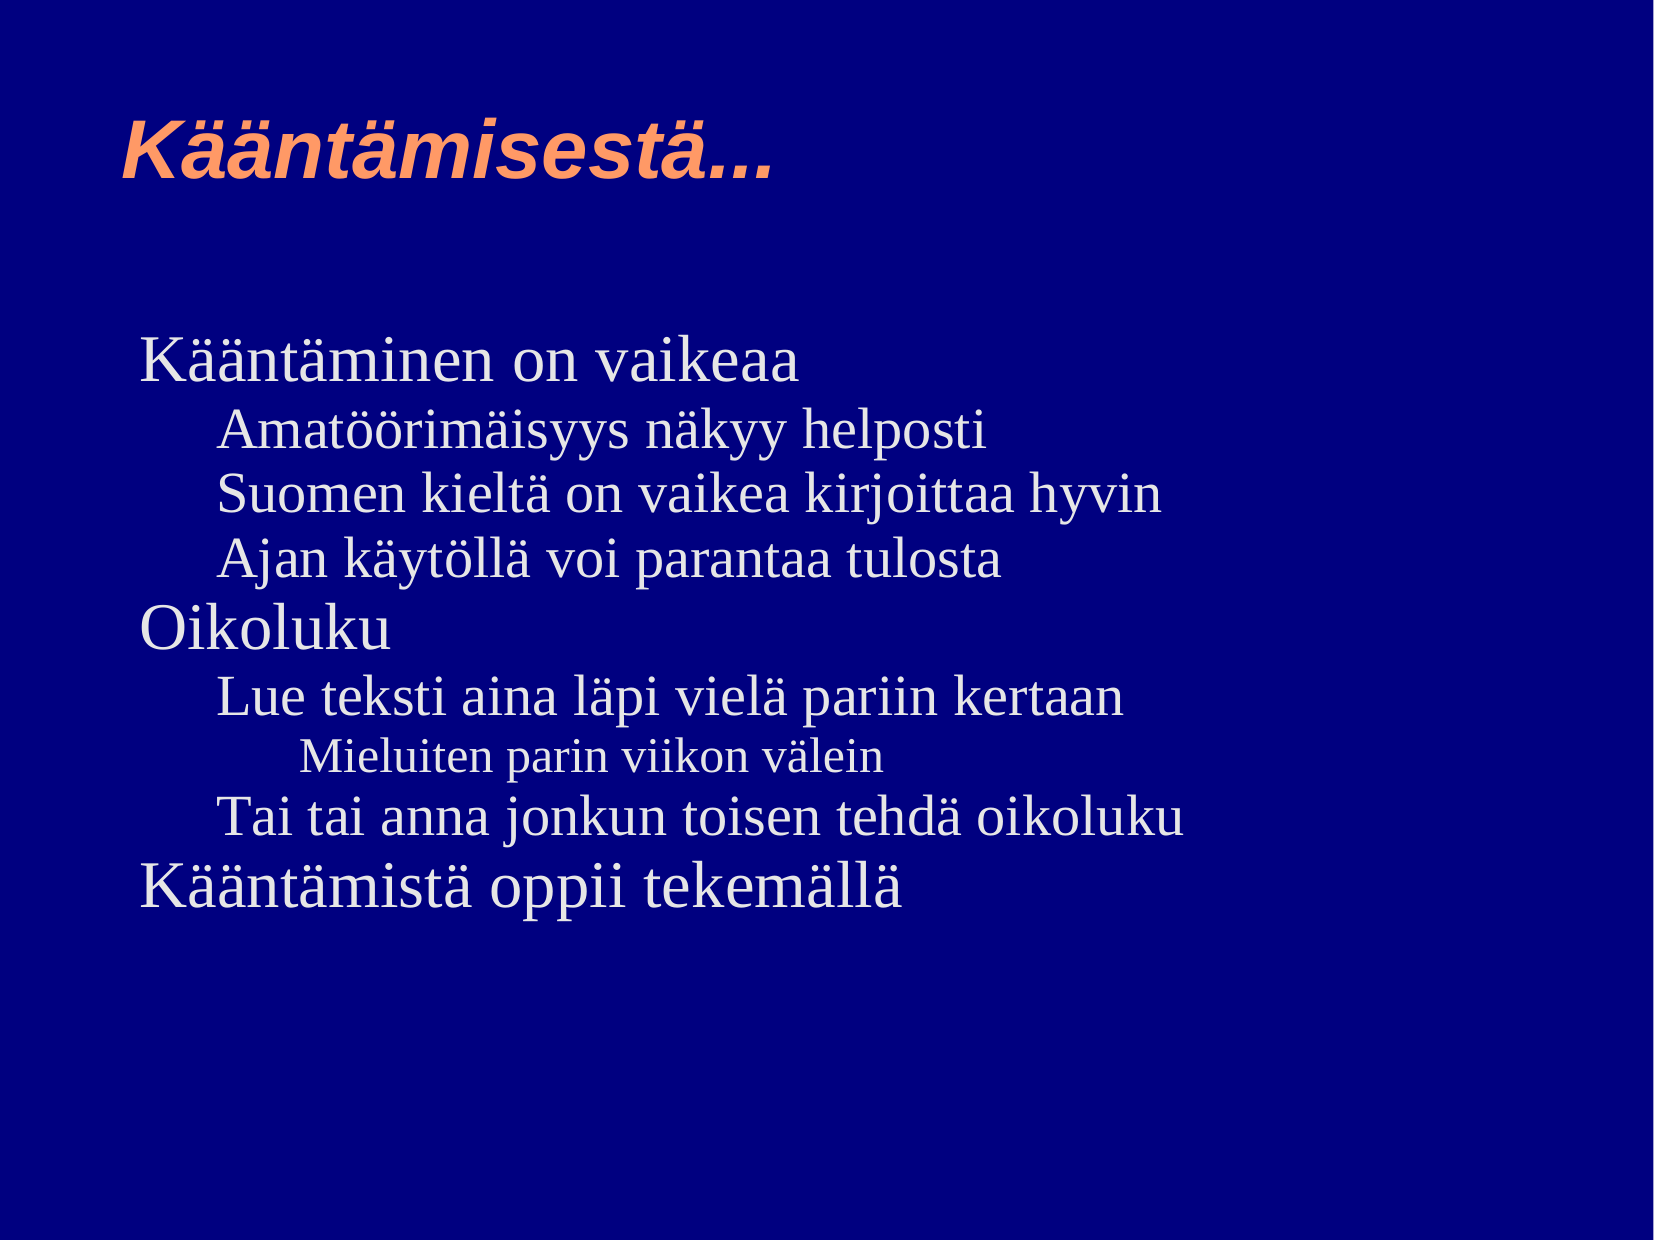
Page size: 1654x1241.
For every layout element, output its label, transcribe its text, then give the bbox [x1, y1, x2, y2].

title Kääntämisestä... [121, 46, 1534, 254]
text_box [121, 336, 1536, 1004]
list Kääntäminen on vaikeaa Amatöörimäisyys näkyy helposti Suomen kieltä on vaikea kirjoittaa hyvin Ajan käytöllä voi parantaa tulosta Oikoluku Lue teksti aina läpi vielä pariin kertaan Mieluiten parin viikon välein Tai tai anna jonkun toisen tehdä oikoluku Kääntämistä oppii tekemällä [121, 322, 1561, 1132]
